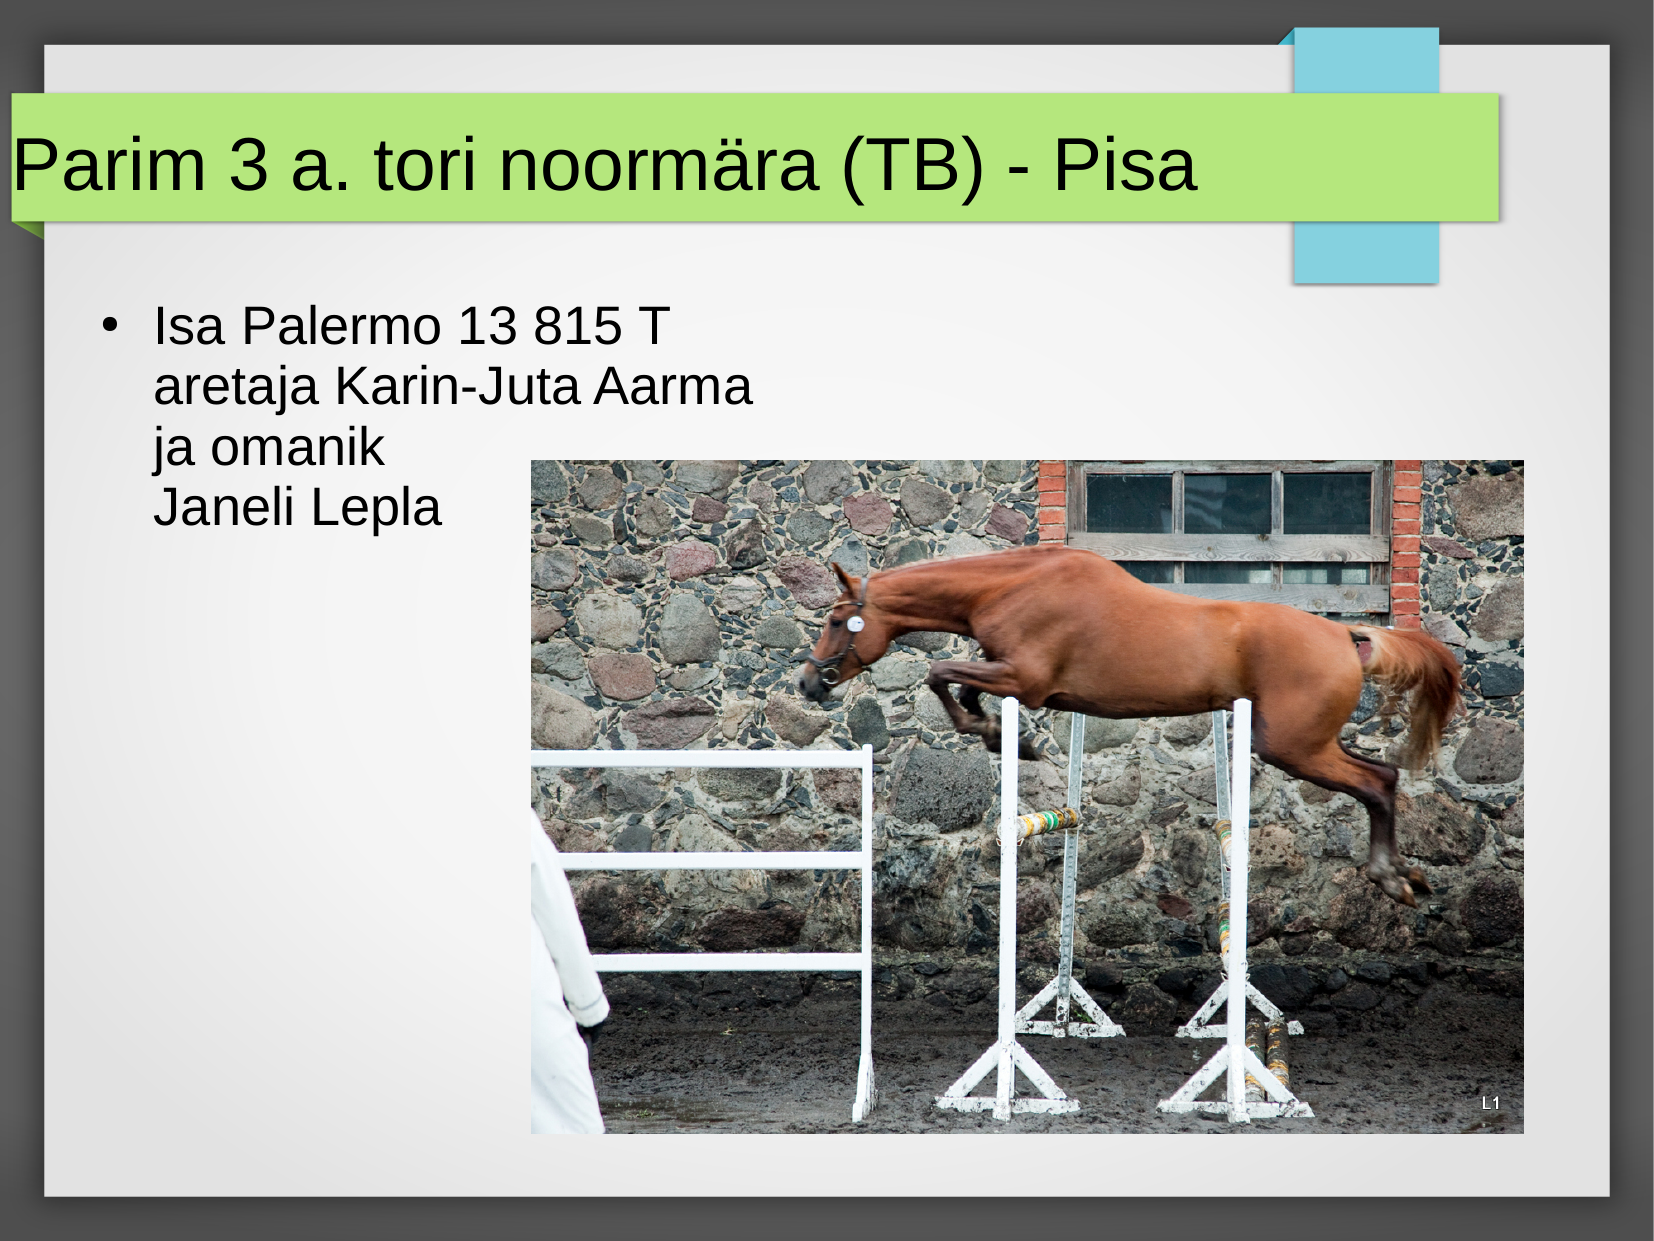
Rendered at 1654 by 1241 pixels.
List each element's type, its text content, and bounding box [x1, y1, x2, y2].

title Parim 3 a. tori noormära (TB) - Pisa [11, 94, 1489, 235]
list Isa Palermo 13 815 T aretaja Karin-Juta Aarma ja omanik Janeli Lepla [82, 295, 809, 1015]
picture [0, 0, 1654, 1241]
